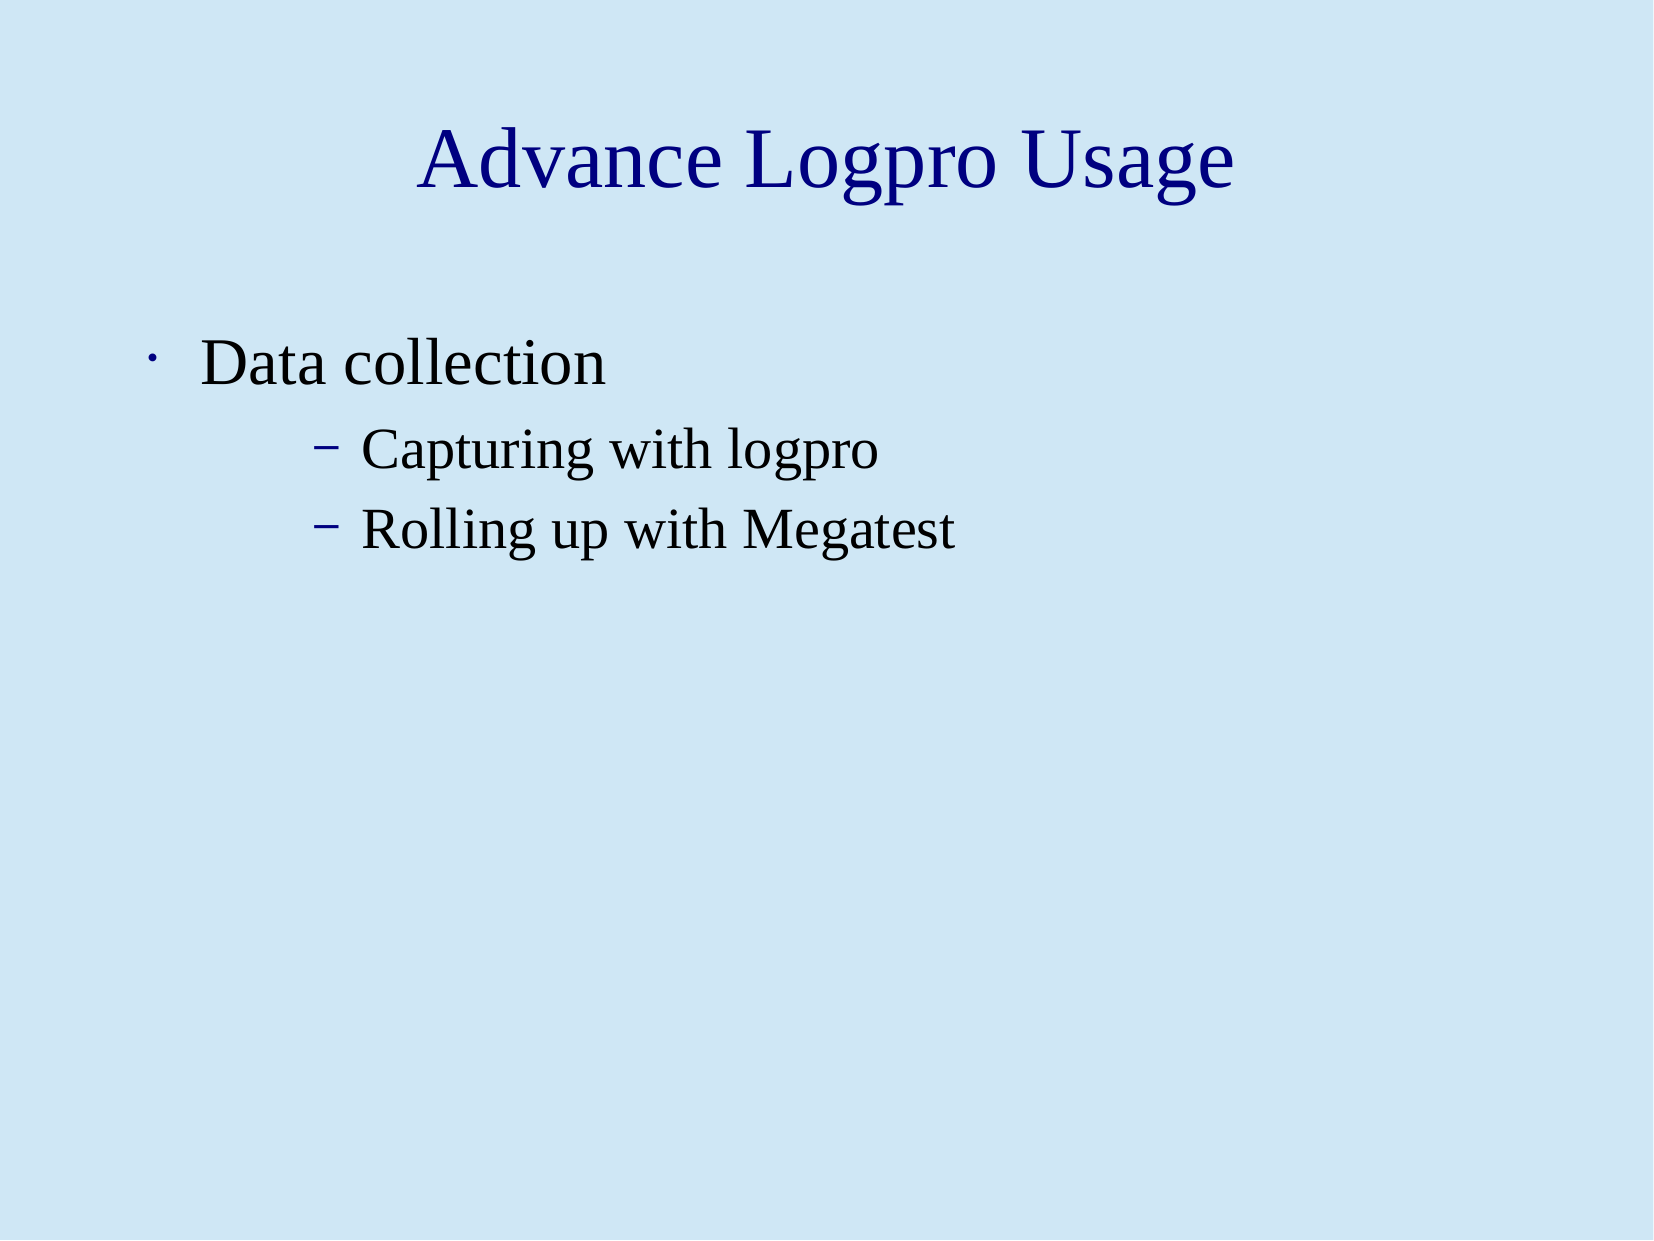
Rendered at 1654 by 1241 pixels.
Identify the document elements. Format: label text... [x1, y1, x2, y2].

title Advance Logpro Usage [82, 55, 1571, 263]
list Data collection Capturing with logpro Rolling up with Megatest [129, 324, 1489, 1045]
